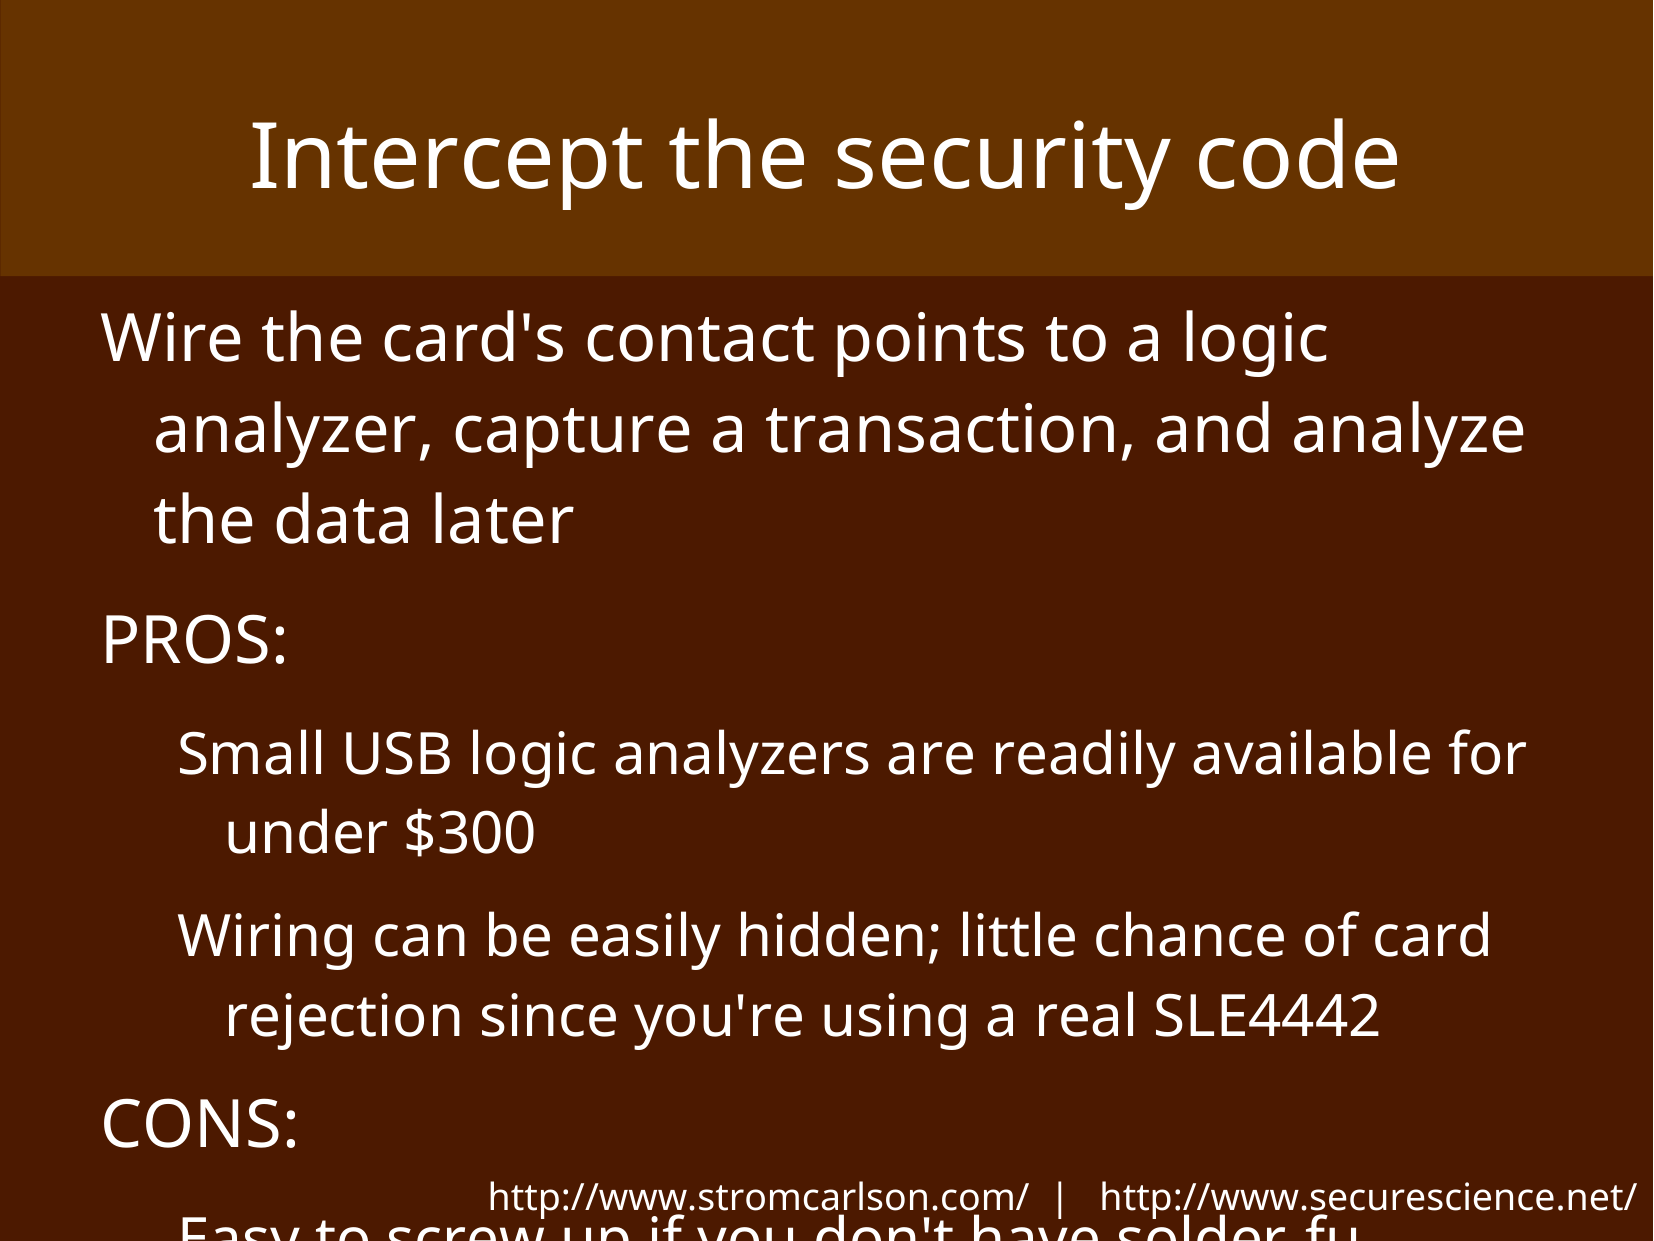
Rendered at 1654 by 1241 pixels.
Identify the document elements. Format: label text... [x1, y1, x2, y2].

list Wire the card's contact points to a logic analyzer, capture a transaction, and analyze the data later PROS: Small USB logic analyzers are readily available for under $300 Wiring can be easily hidden; little chance of card rejection since you're using a real SLE4442 CONS: Easy to screw up if you don't have solder-fu [82, 290, 1571, 1109]
title Intercept the security code [82, 49, 1571, 257]
